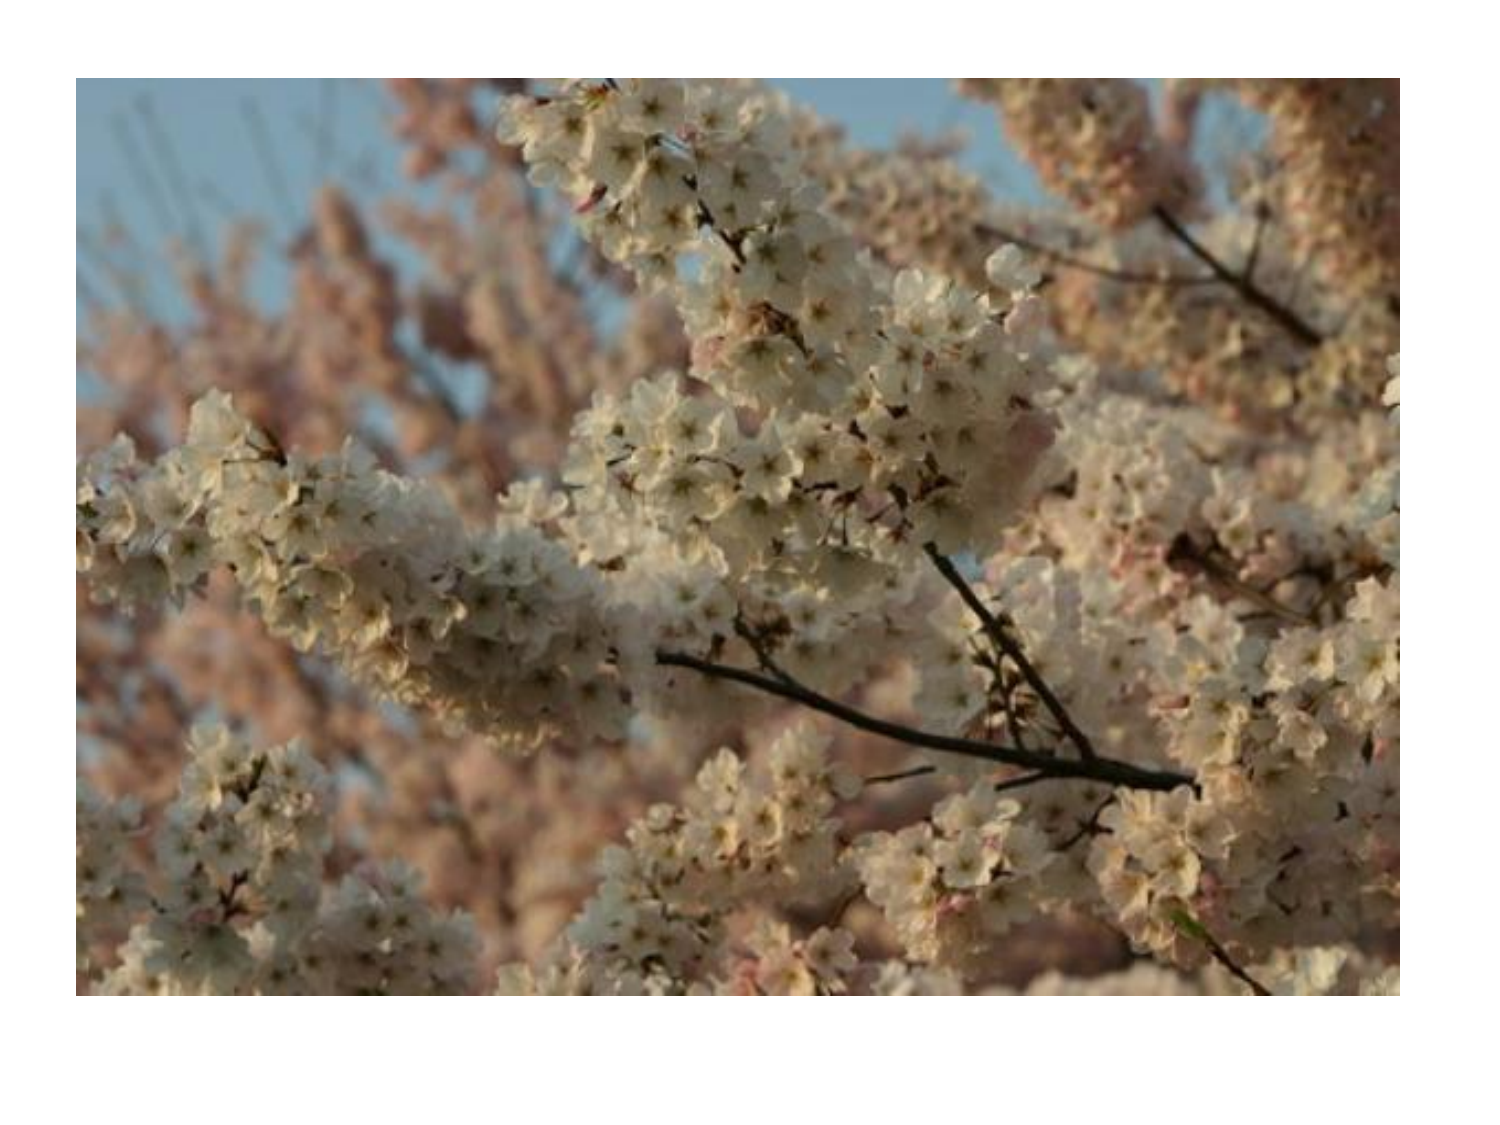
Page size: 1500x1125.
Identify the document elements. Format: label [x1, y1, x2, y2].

picture [76, 78, 1400, 996]
